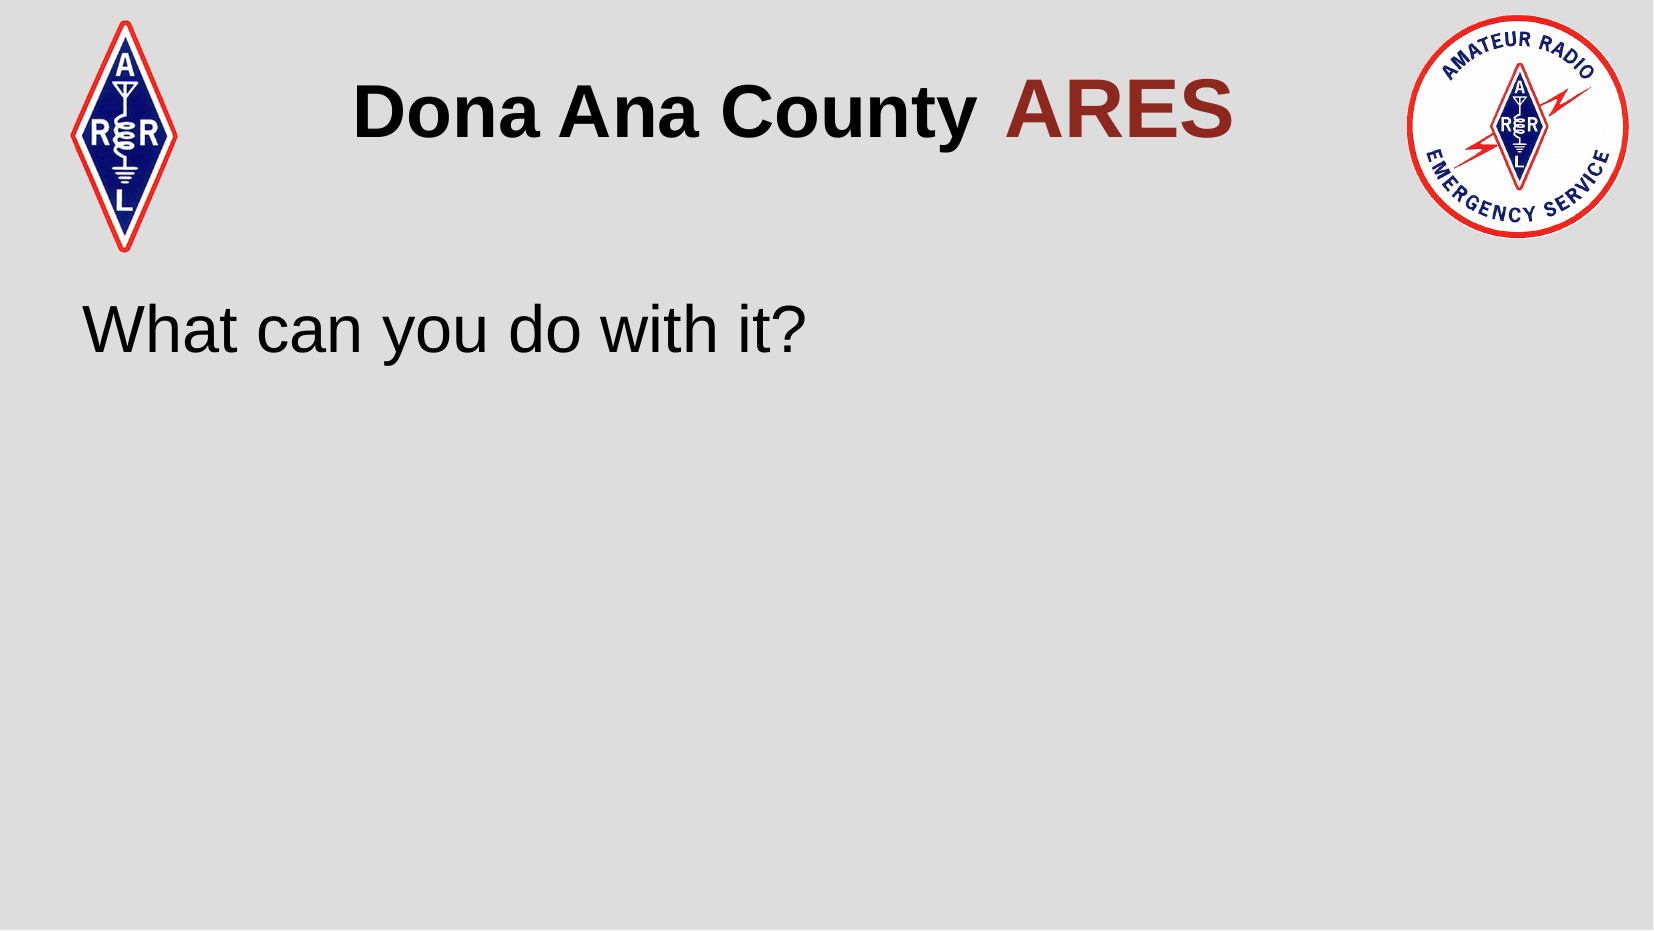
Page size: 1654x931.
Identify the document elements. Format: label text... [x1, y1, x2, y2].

subtitle What can you do with it? [82, 281, 1598, 917]
picture [38, 9, 209, 265]
picture [1390, 0, 1643, 250]
title Dona Ana County ARES [209, 21, 1390, 190]
